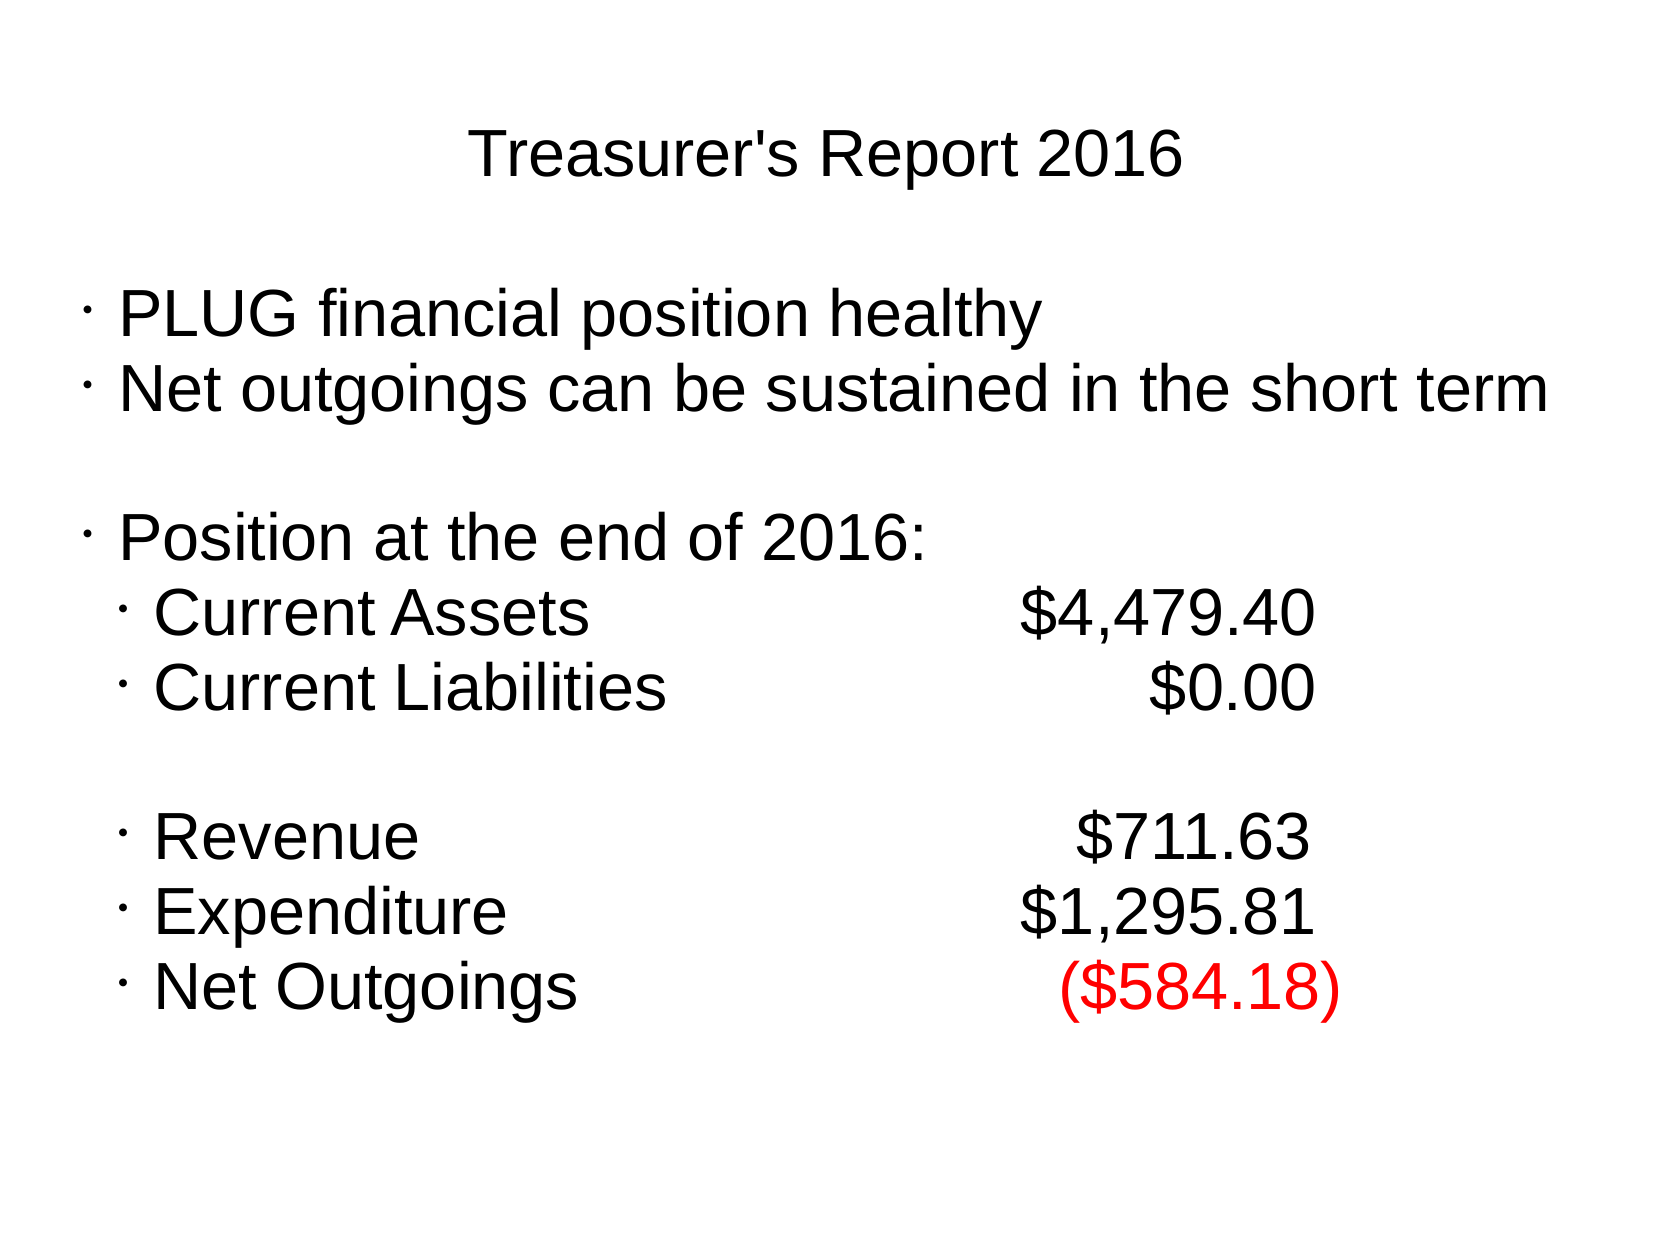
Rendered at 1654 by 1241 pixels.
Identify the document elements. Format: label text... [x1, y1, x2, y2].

title Treasurer's Report 2016 [82, 49, 1571, 257]
subtitle PLUG financial position healthy Net outgoings can be sustained in the short term Position at the end of 2016: Current Assets $4,479.40 Current Liabilities $0.00 Revenue $711.63 Expenditure $1,295.81 Net Outgoings ($584.18) [82, 275, 1571, 1024]
